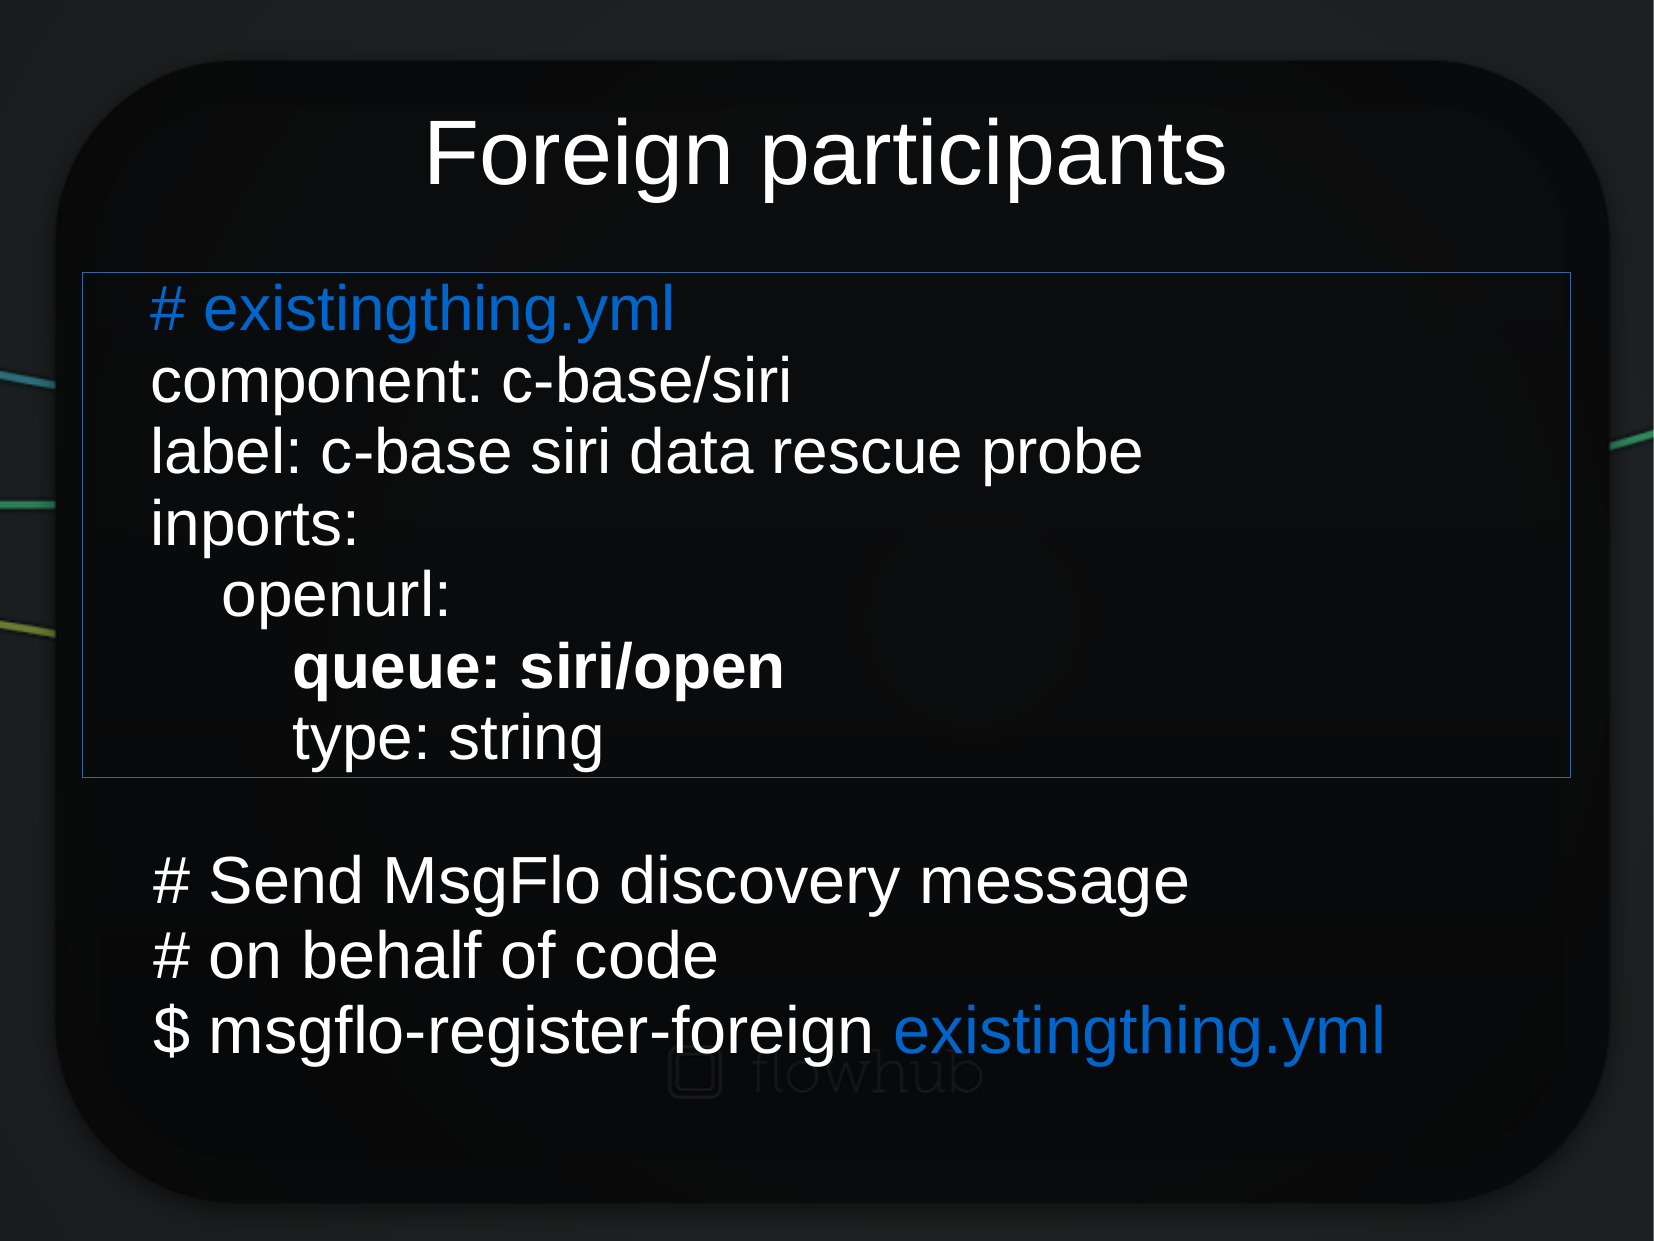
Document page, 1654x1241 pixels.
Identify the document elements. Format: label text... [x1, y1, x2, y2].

list # existingthing.yml component: c-base/siri label: c-base siri data rescue probe inports: openurl: queue: siri/open type: string [82, 272, 1571, 778]
picture [0, 0, 1654, 1241]
list # Send MsgFlo discovery message # on behalf of code $ msgflo-register-foreign existingthing.yml [82, 843, 1571, 1187]
title Foreign participants [82, 49, 1571, 257]
